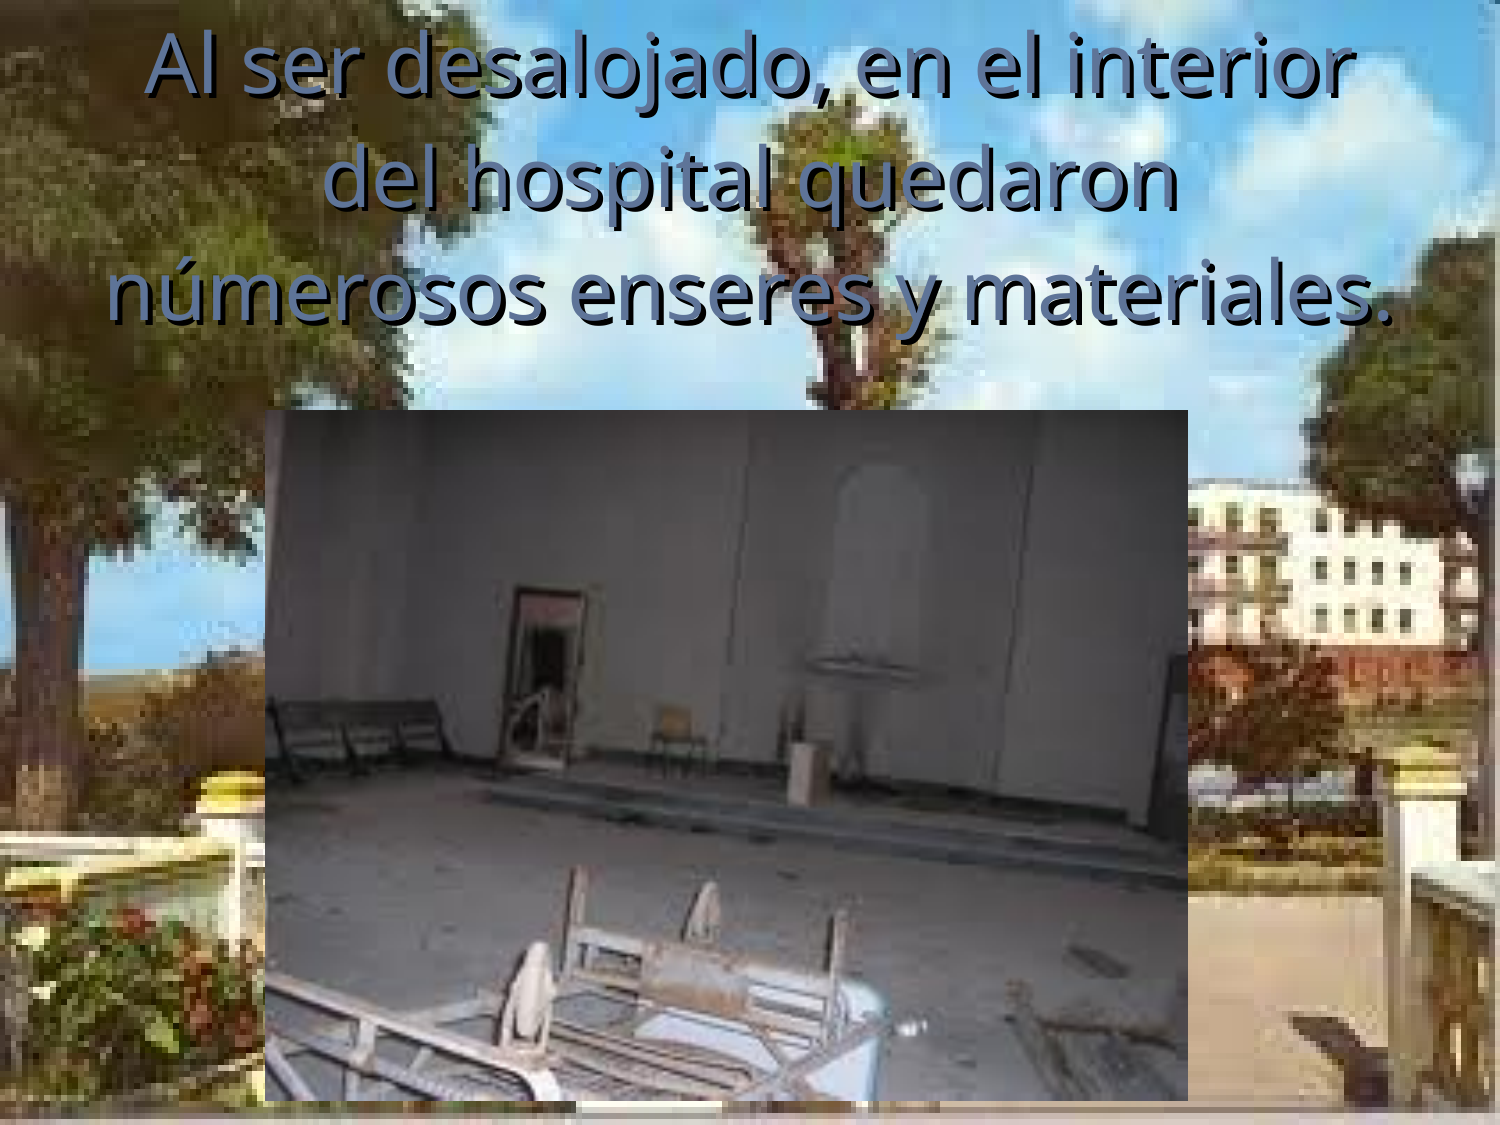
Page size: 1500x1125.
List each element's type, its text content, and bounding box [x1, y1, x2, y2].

title Al ser desalojado, en el interior del hospital quedaron númerosos enseres y materiales. [75, 0, 1426, 377]
picture [0, 0, 1500, 1125]
